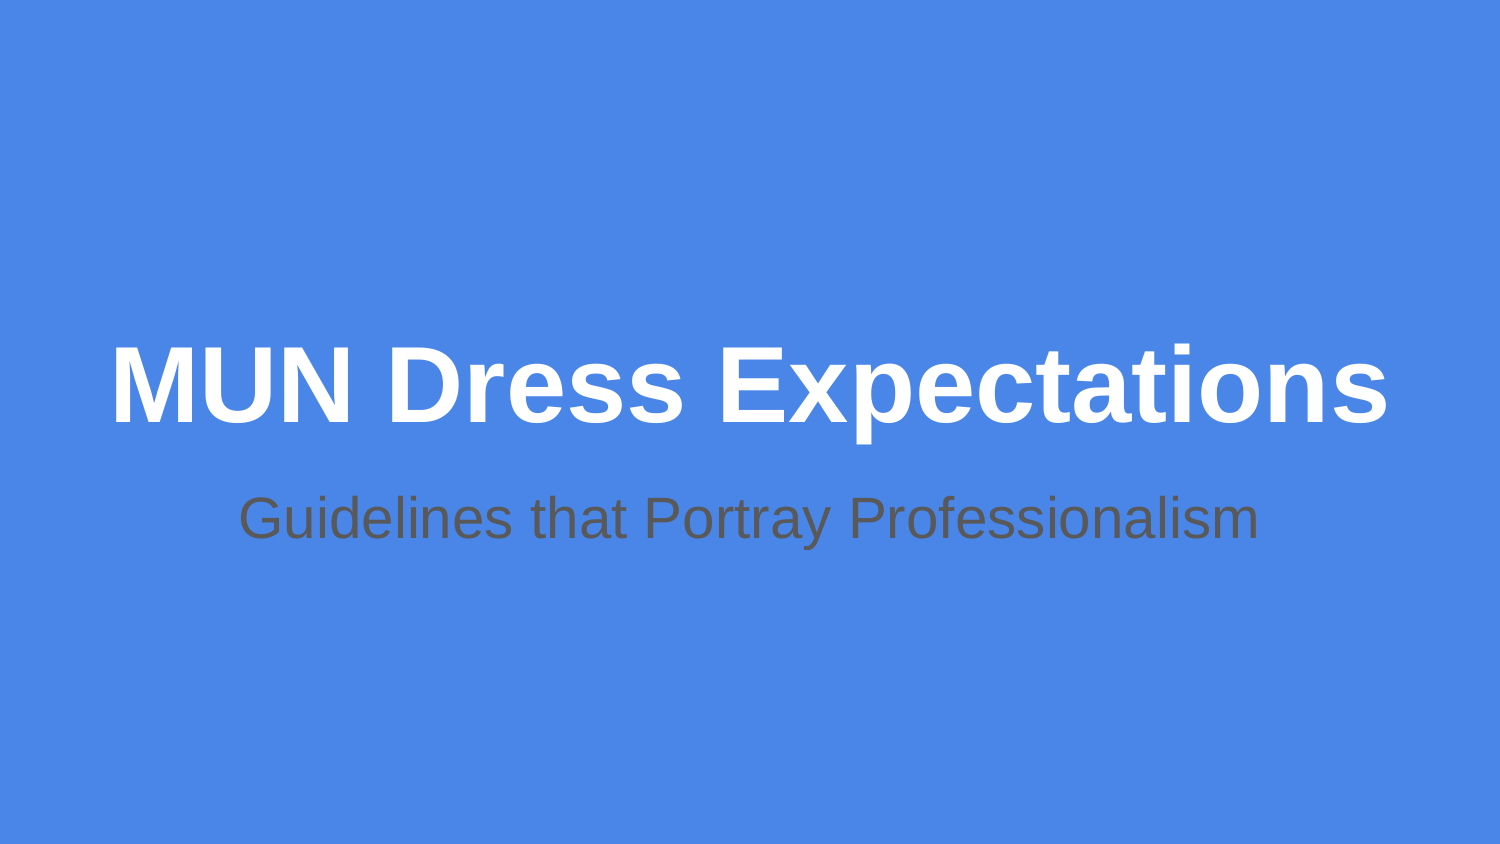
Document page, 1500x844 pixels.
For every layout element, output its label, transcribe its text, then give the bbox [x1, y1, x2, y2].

subtitle Guidelines that Portray Professionalism [51, 464, 1449, 595]
title MUN Dress Expectations [51, 122, 1449, 459]
